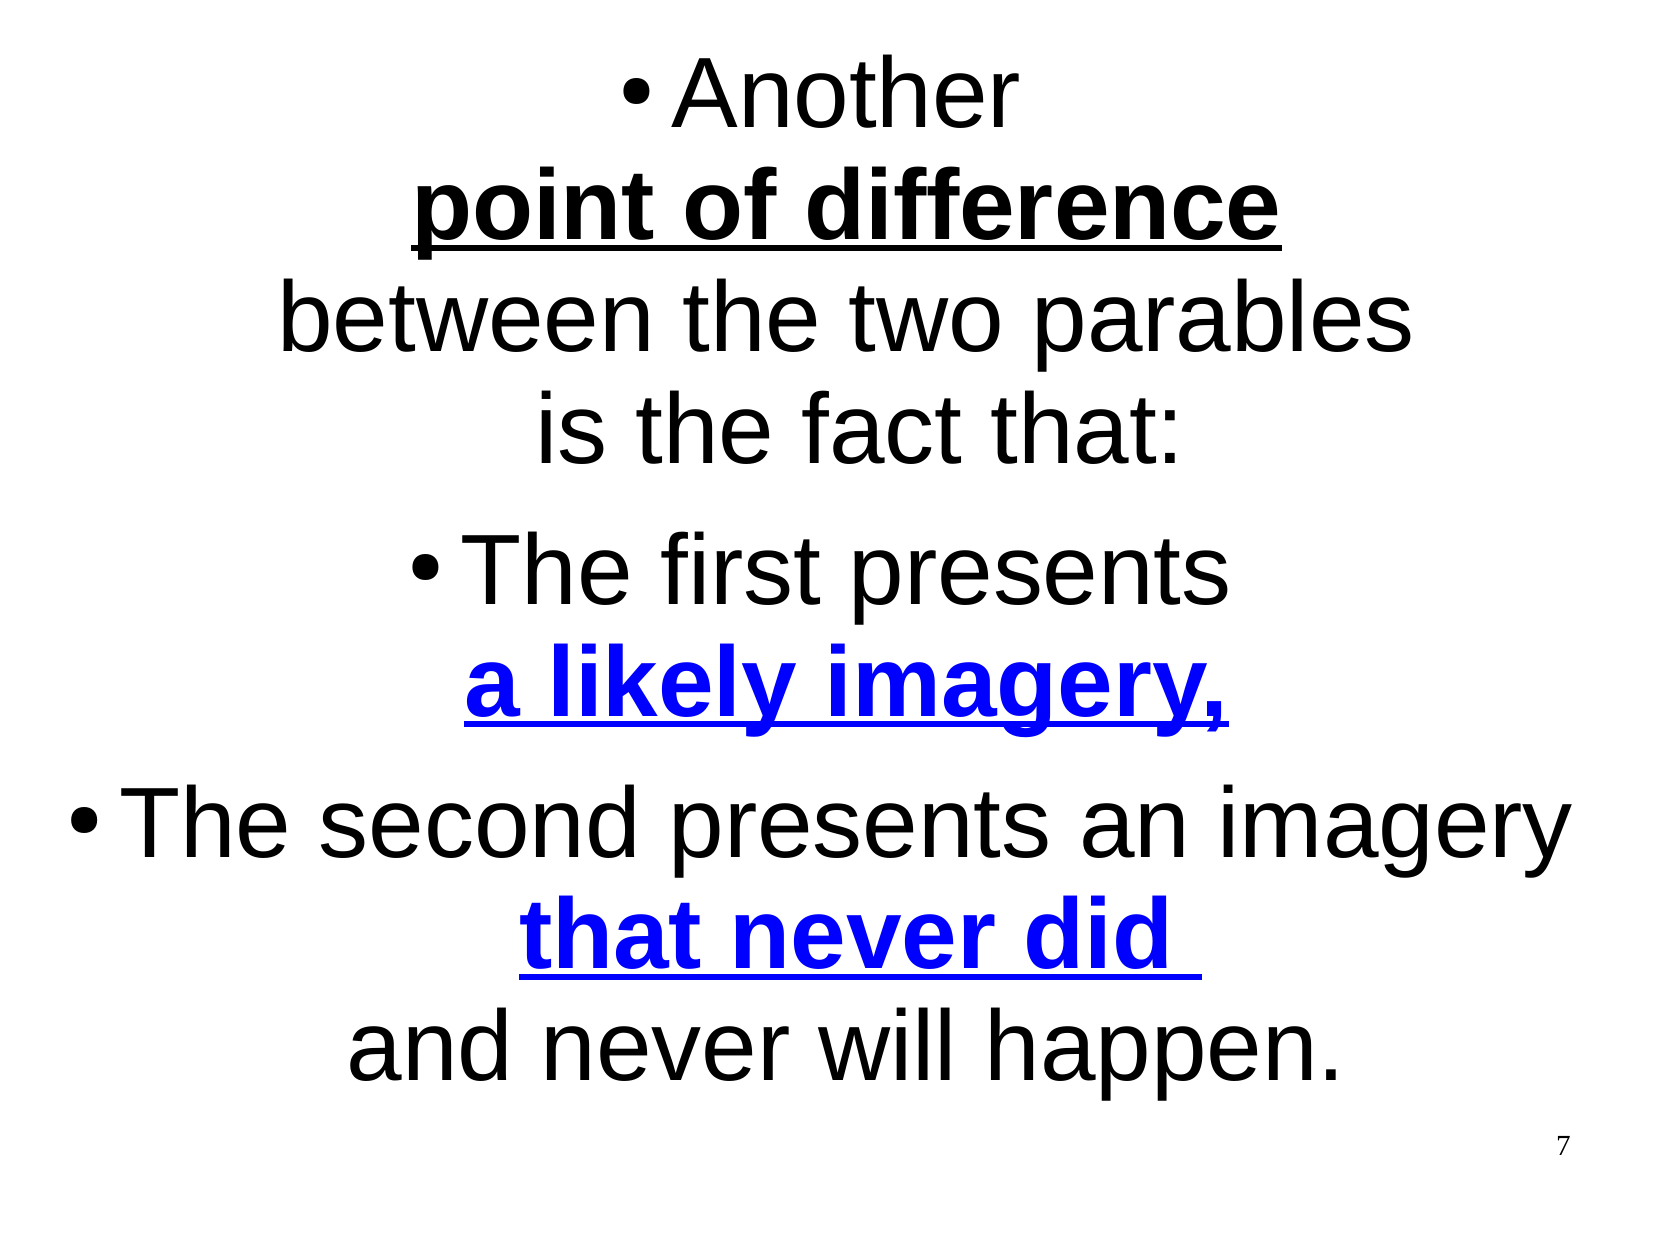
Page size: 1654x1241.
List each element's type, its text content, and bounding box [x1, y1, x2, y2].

list Another point of difference between the two parables is the fact that: The first presents a likely imagery, The second presents an imagery that never did and never will happen. [37, 37, 1613, 1201]
